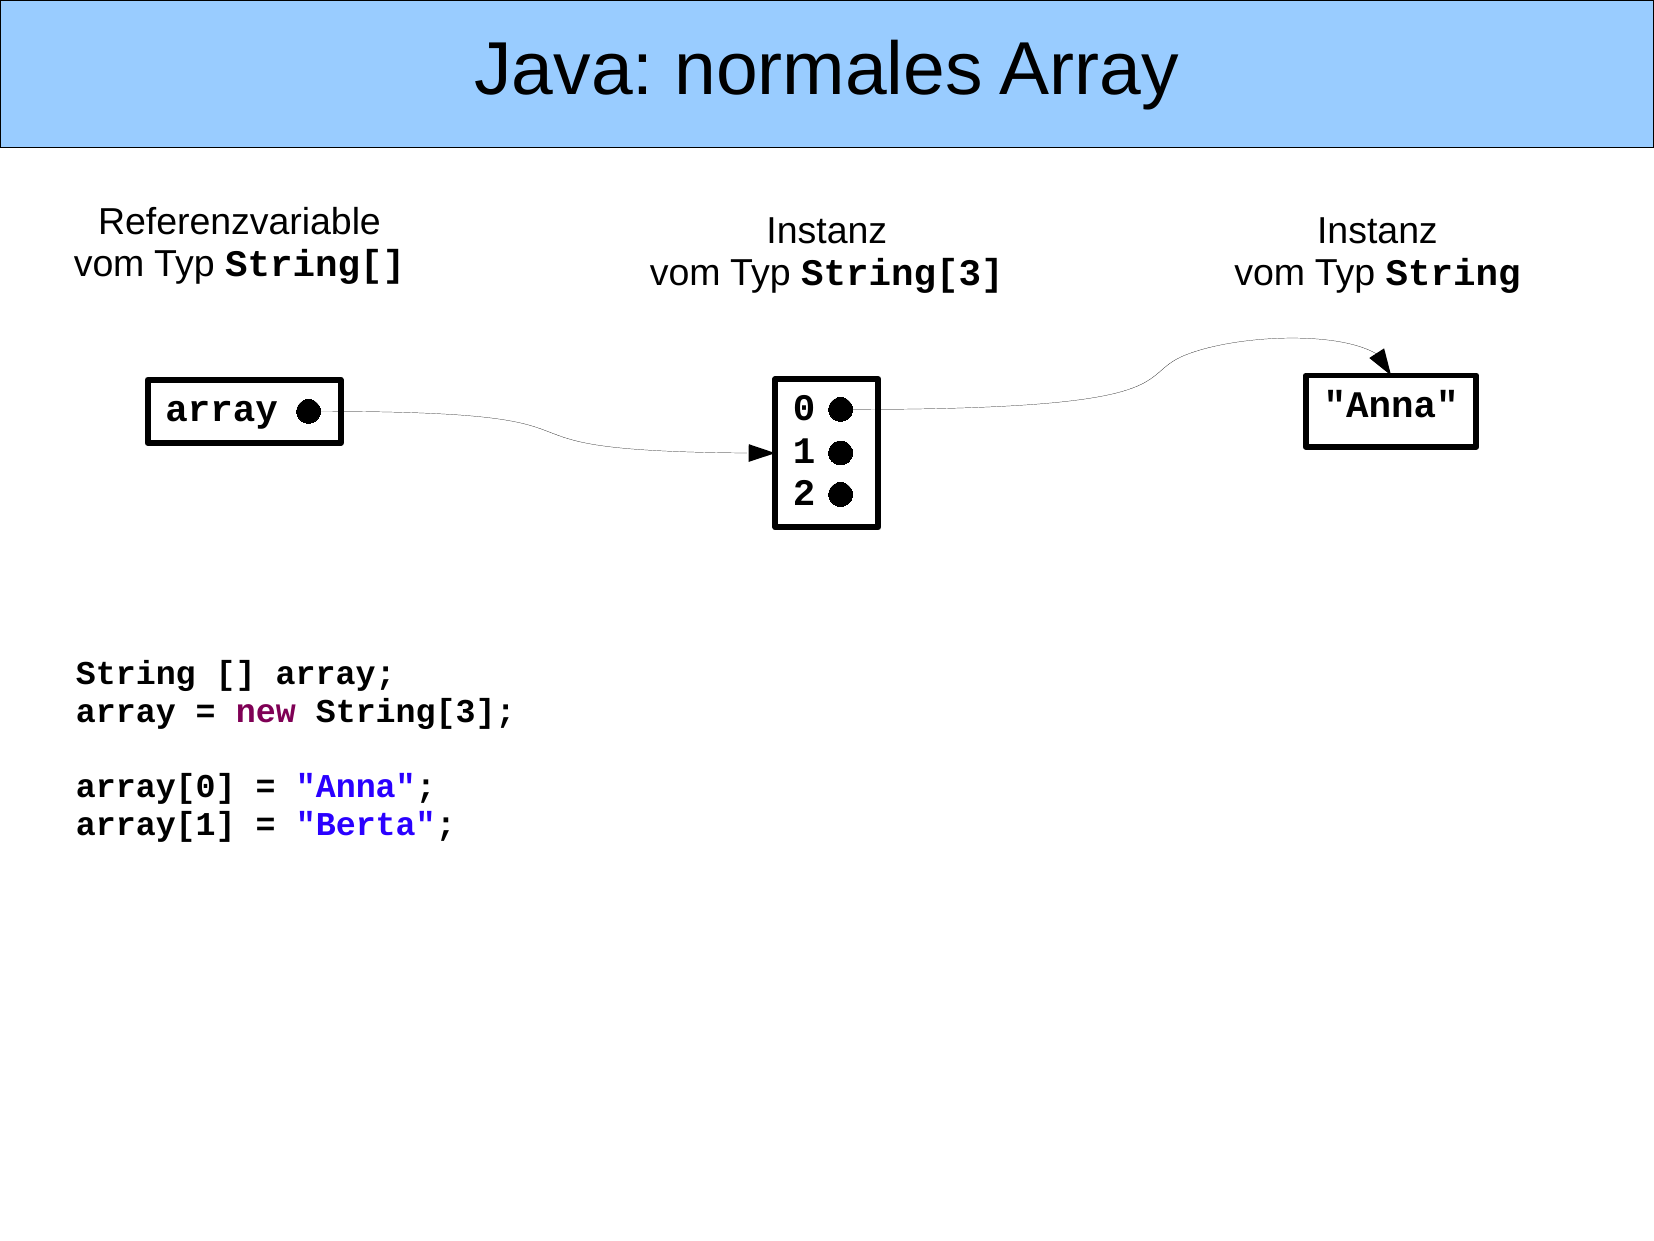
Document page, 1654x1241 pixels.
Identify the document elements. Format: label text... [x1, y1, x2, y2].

text_box Instanz vom Typ String [1219, 202, 1536, 305]
text_box String [] array; array = new String[3]; array[0] = "Anna"; array[1] = "Berta"; [61, 649, 531, 890]
text_box "Anna" [1305, 375, 1477, 447]
text_box array [147, 379, 341, 443]
text_box [828, 482, 853, 507]
text_box [296, 399, 321, 424]
text_box Instanz vom Typ String[3] [635, 202, 1019, 305]
text_box [828, 441, 853, 465]
text_box Referenzvariable vom Typ String[] [59, 193, 420, 296]
text_box 0 1 2 [775, 379, 879, 528]
text_box [828, 397, 853, 422]
text_box Java: normales Array [459, 19, 1194, 119]
text_box [0, 0, 1654, 148]
